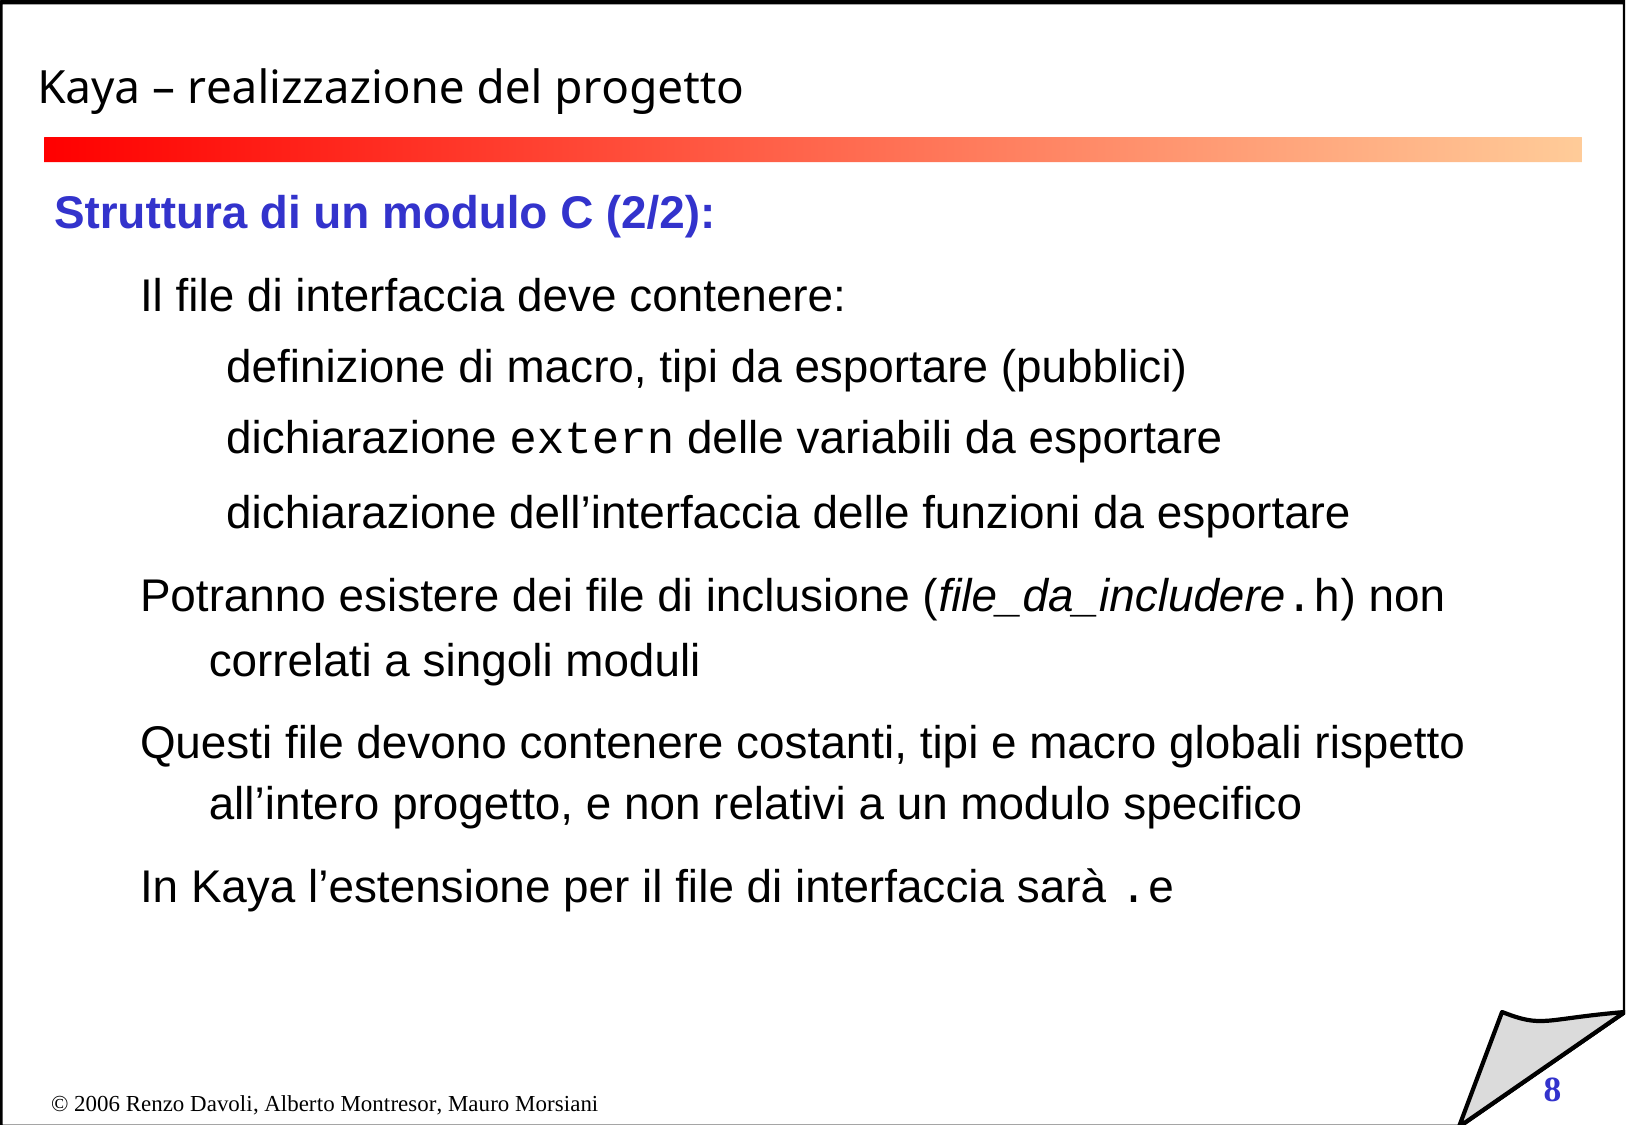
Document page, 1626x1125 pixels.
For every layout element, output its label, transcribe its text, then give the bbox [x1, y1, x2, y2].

list Struttura di un modulo C (2/2): Il file di interfaccia deve contenere: definizione di macro, tipi da esportare (pubblici) dichiarazione extern delle variabili da esportare dichiarazione dell’interfaccia delle funzioni da esportare Potranno esistere dei file di inclusione (file_da_includere.h) non correlati a singoli moduli Questi file devono contenere costanti, tipi e macro globali rispetto all’intero progetto, e non relativi a un modulo specifico In Kaya l’estensione per il file di interfaccia sarà .e [54, 187, 1571, 1095]
title Kaya – realizzazione del progetto [37, 44, 1588, 131]
